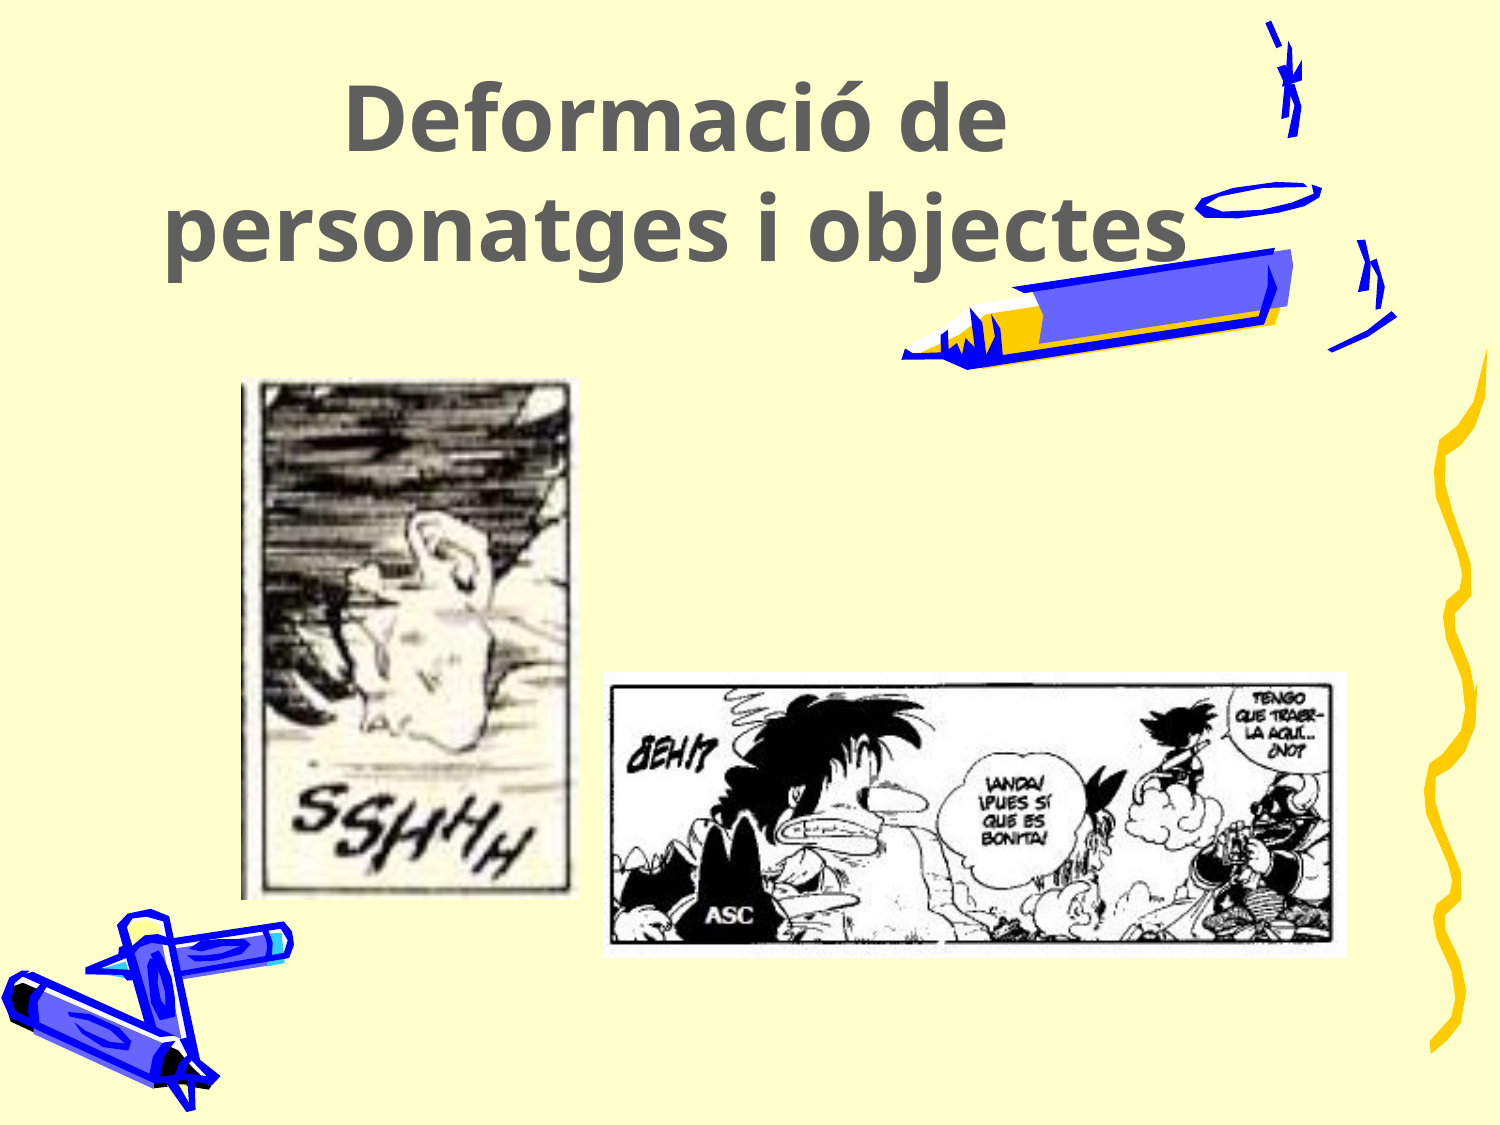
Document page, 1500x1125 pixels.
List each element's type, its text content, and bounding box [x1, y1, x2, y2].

title Deformació de personatges i objectes [112, 24, 1240, 288]
picture [603, 672, 1347, 958]
picture [241, 377, 579, 900]
